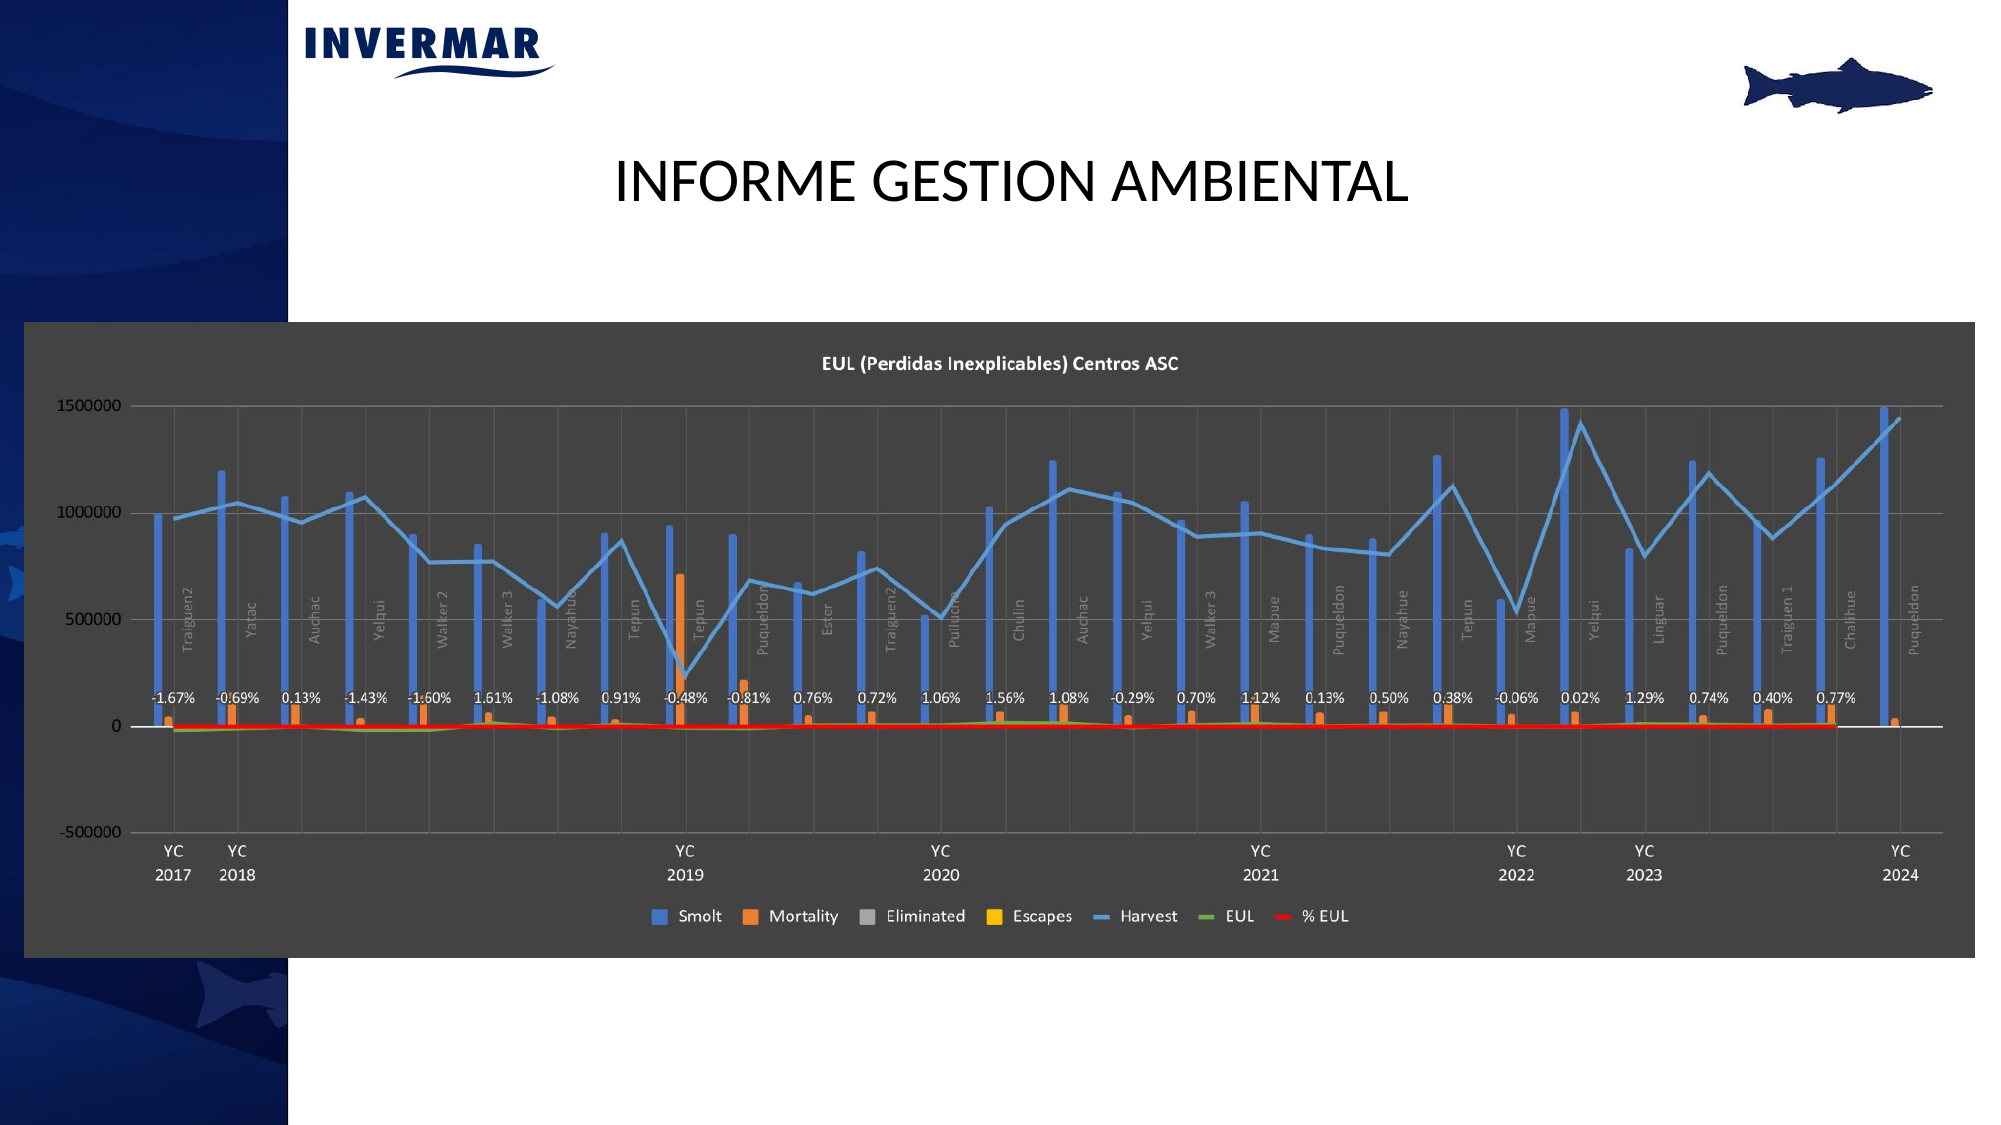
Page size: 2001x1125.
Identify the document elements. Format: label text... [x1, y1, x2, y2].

text_box INFORME GESTION AMBIENTAL [598, 131, 1622, 297]
picture [0, 0, 2001, 1125]
